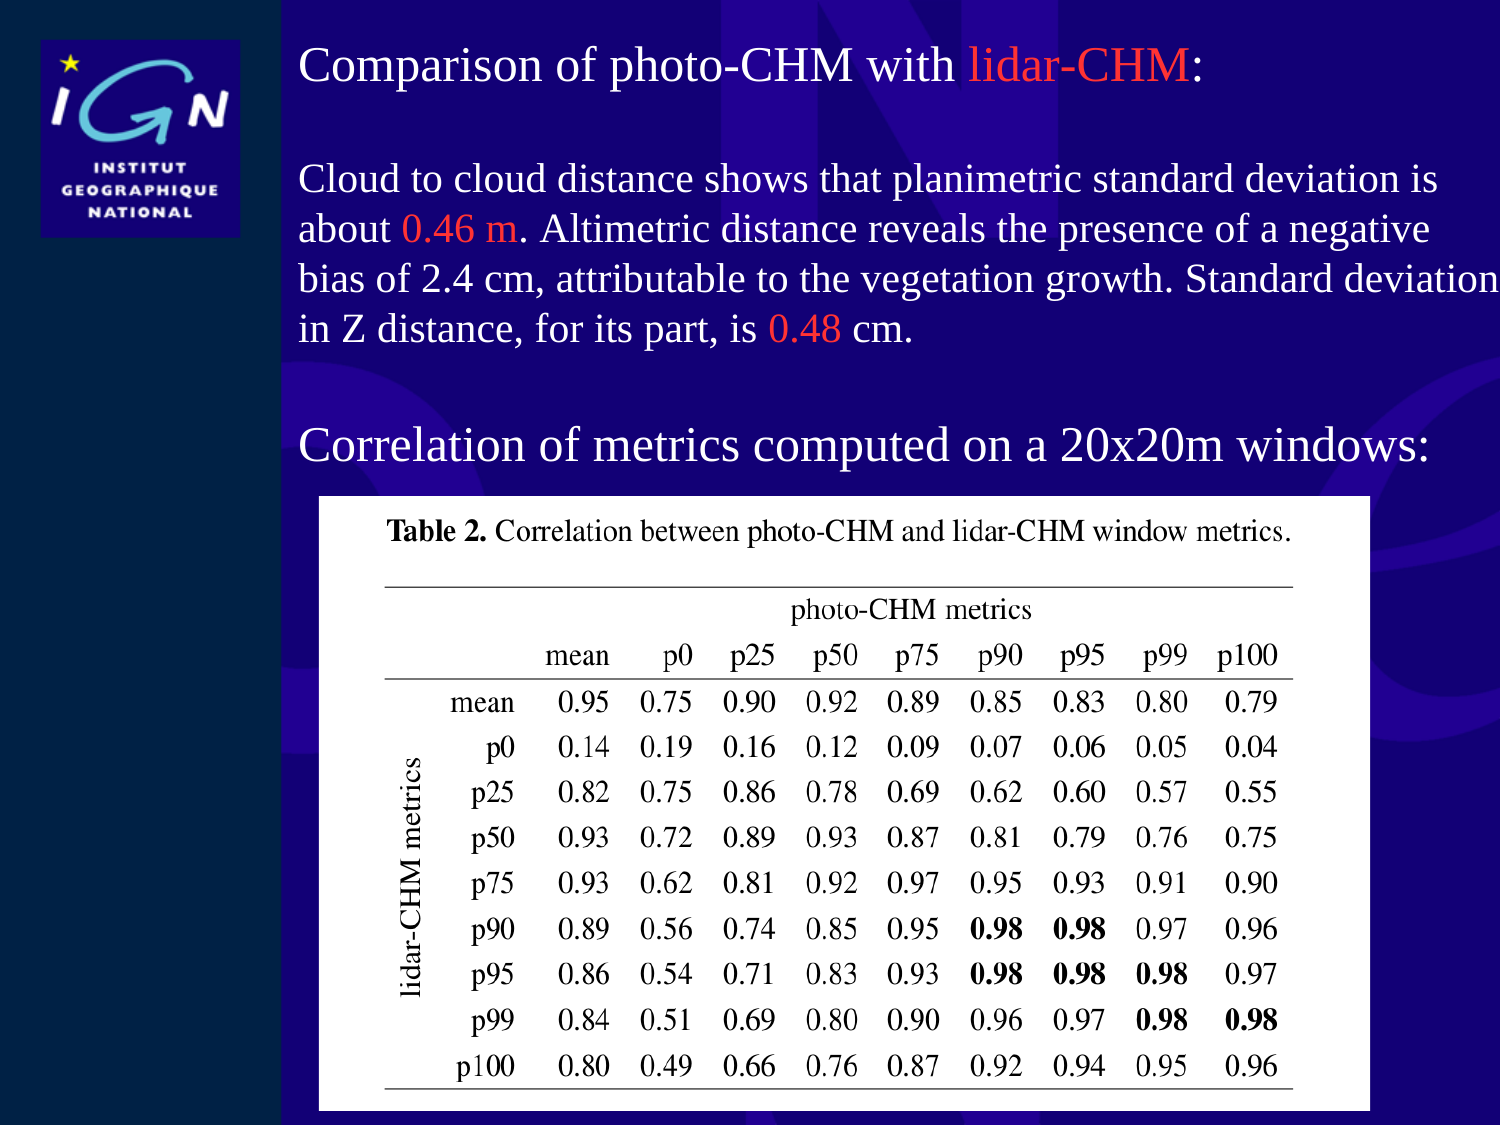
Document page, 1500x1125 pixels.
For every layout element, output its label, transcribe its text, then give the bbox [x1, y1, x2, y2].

picture [0, 0, 1500, 1125]
text_box Comparison of photo-CHM with lidar-CHM: Cloud to cloud distance shows that planimetric standard deviation is about 0.46 m. Altimetric distance reveals the presence of a negative bias of 2.4 cm, attributable to the vegetation growth. Standard deviation in Z distance, for its part, is 0.48 cm. Correlation of metrics computed on a 20x20m windows: [283, 23, 1500, 626]
